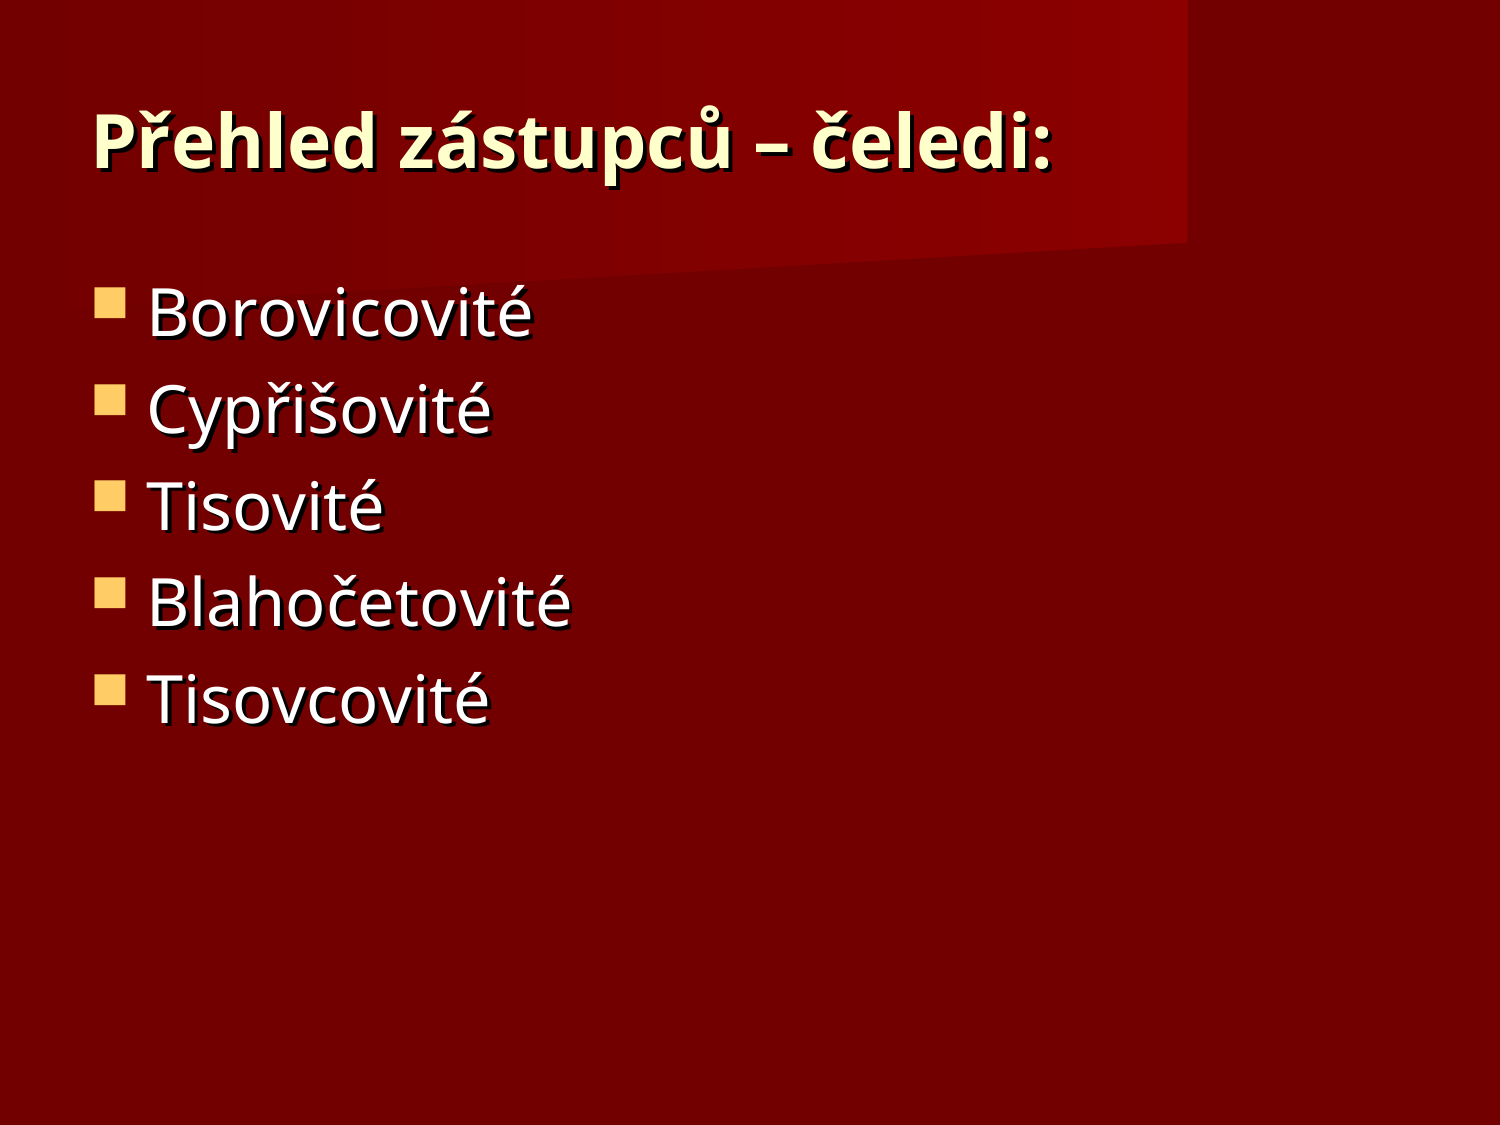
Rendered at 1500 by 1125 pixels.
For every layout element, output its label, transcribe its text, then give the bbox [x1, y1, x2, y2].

title Přehled zástupců – čeledi: [75, 45, 1426, 233]
list Borovicovité Cypřišovité Tisovité Blahočetovité Tisovcovité [75, 262, 1426, 1001]
